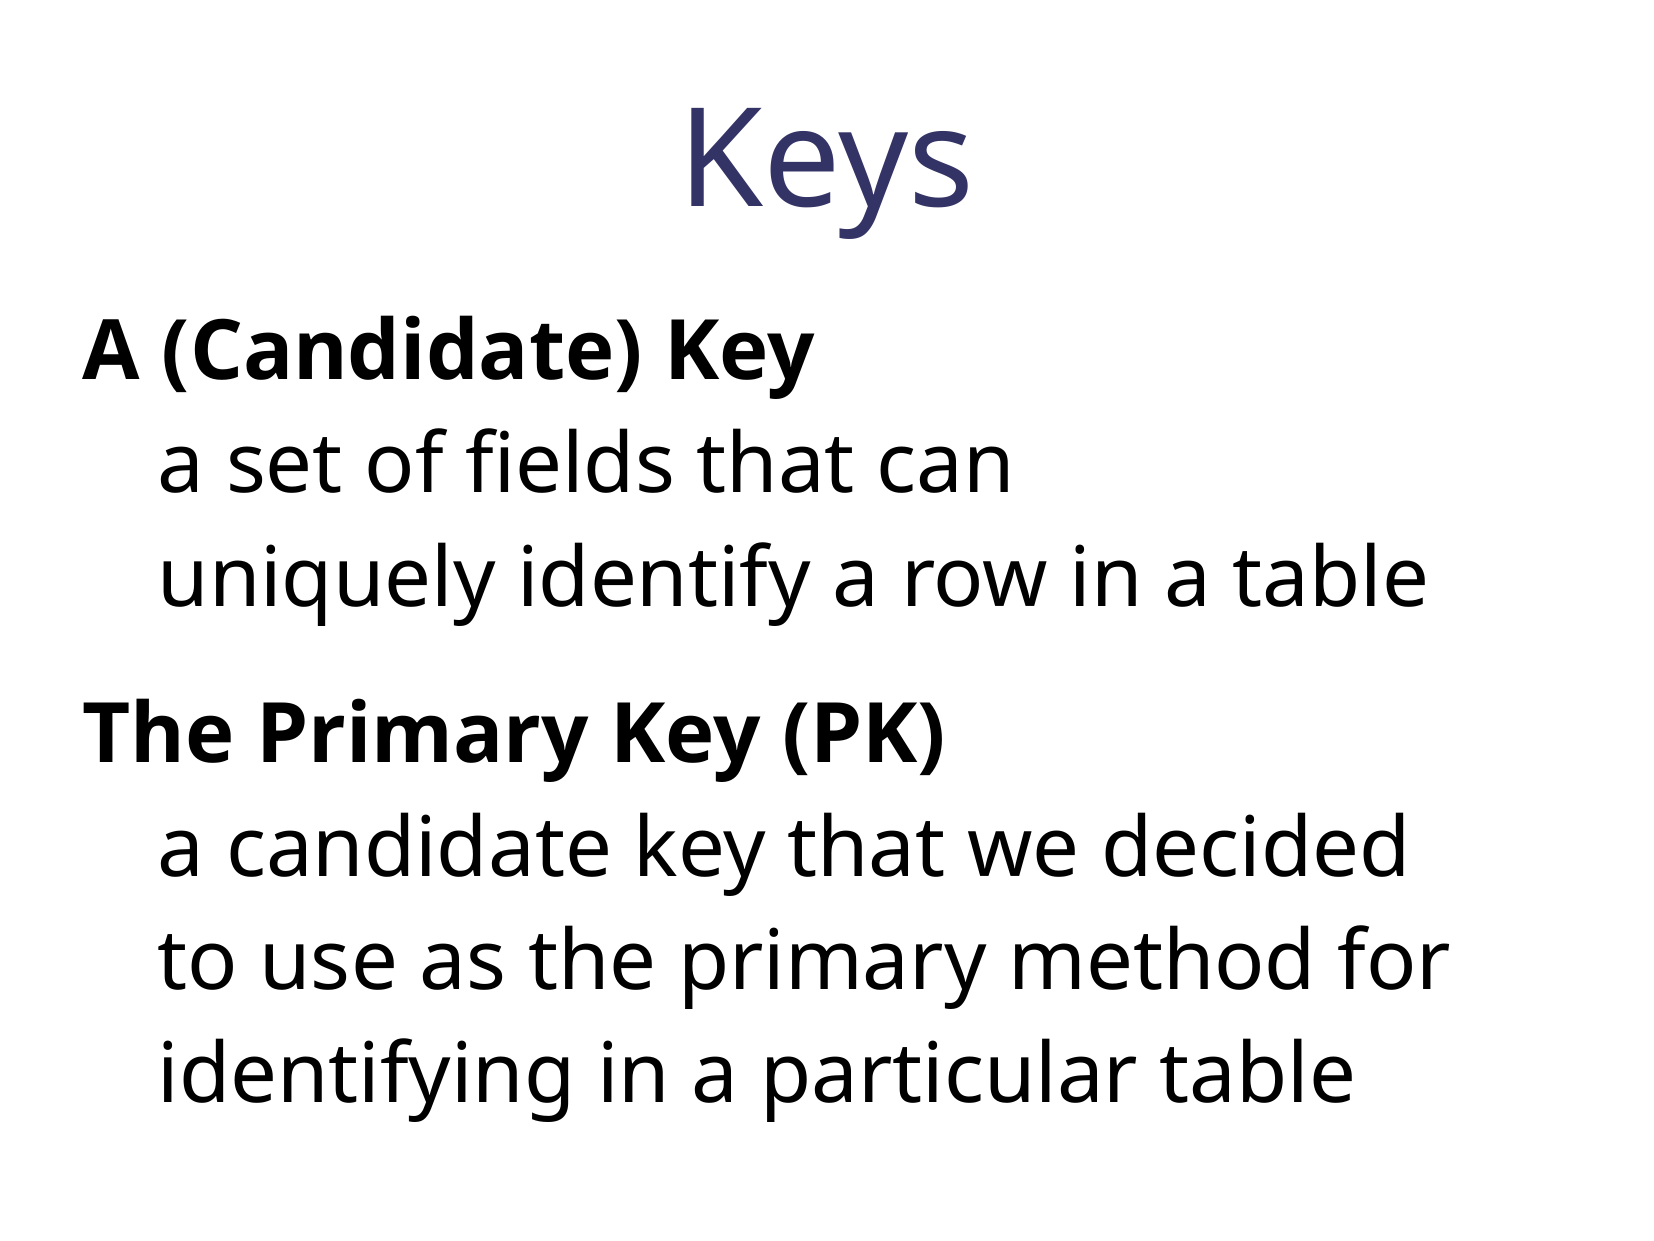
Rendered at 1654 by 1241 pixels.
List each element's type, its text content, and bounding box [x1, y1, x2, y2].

title Keys [82, 49, 1571, 257]
subtitle A (Candidate) Key a set of fields that can uniquely identify a row in a table The Primary Key (PK) a candidate key that we decided to use as the primary method for identifying in a particular table [82, 290, 1571, 1109]
